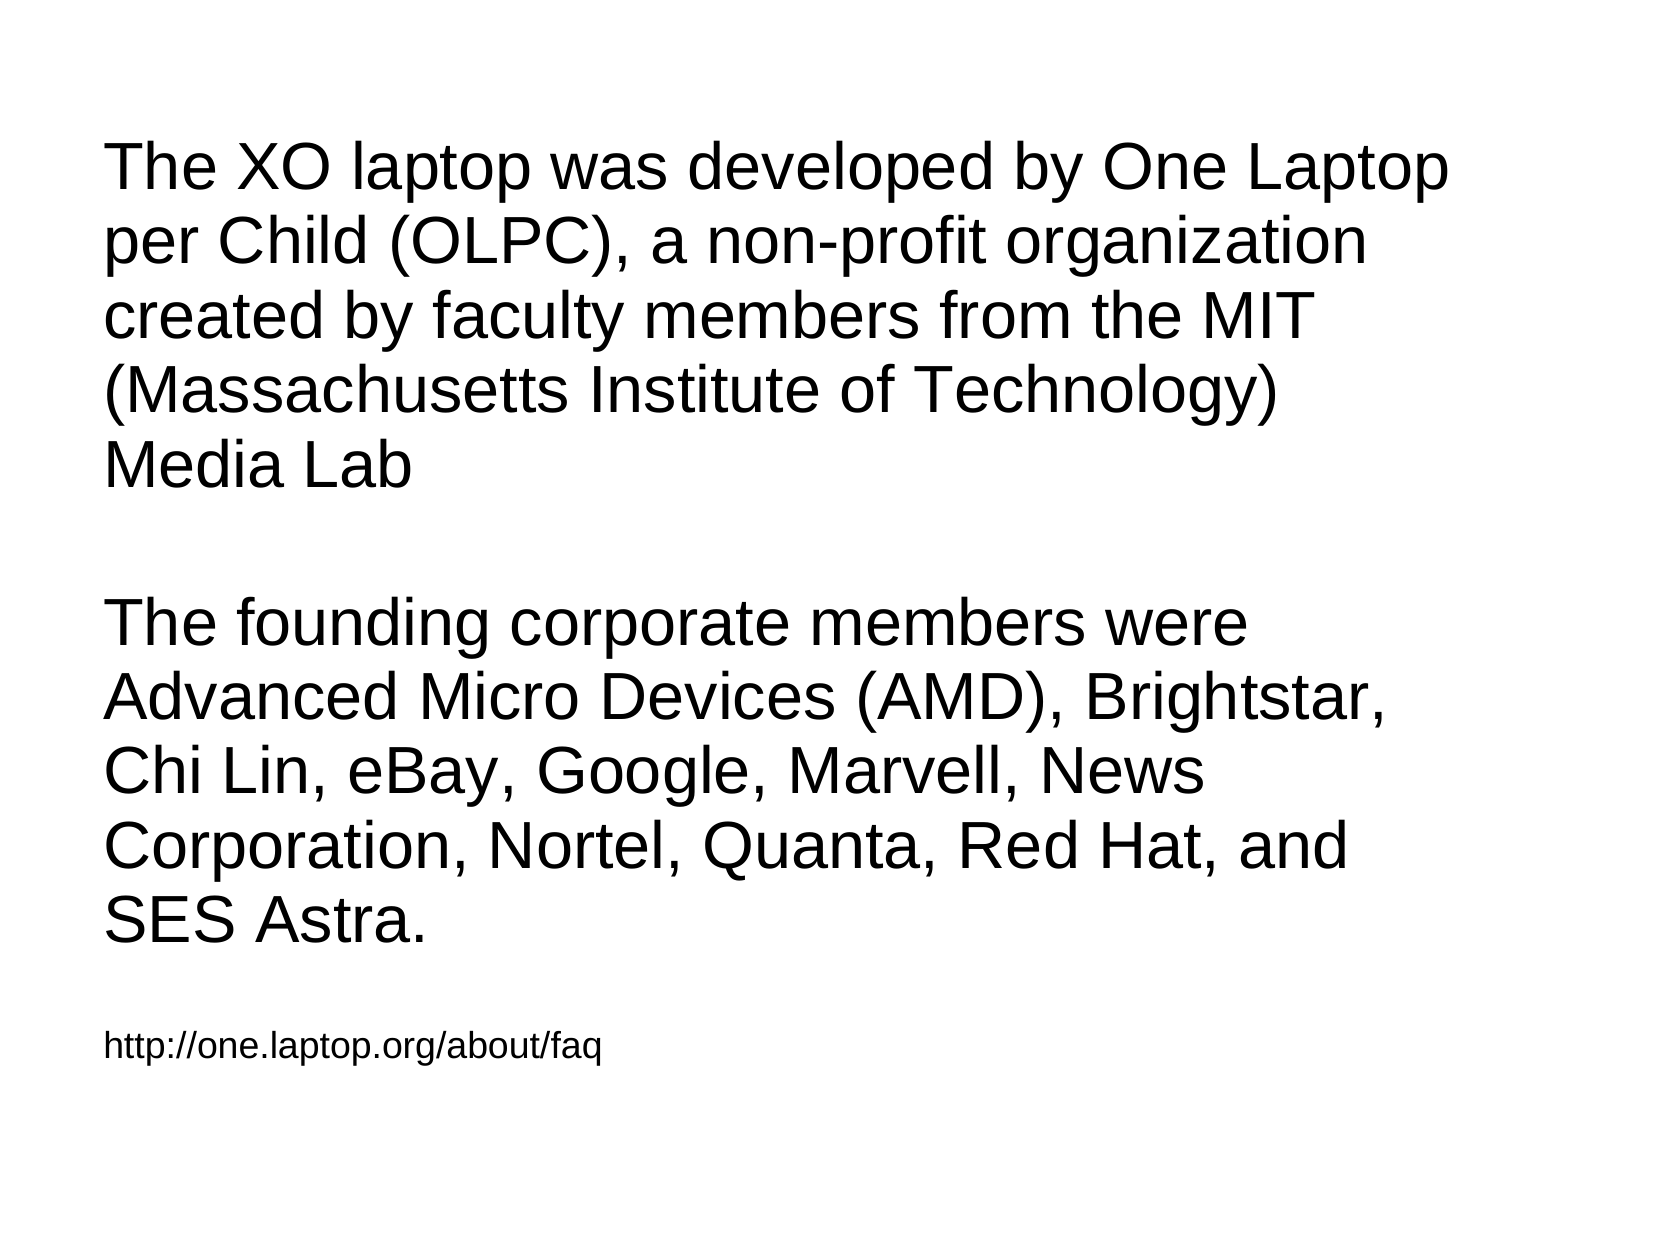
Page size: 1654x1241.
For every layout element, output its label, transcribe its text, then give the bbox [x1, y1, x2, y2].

text_box The XO laptop was developed by One Laptop per Child (OLPC), a non-profit organization created by faculty members from the MIT (Massachusetts Institute of Technology) Media Lab The founding corporate members were Advanced Micro Devices (AMD), Brightstar, Chi Lin, eBay, Google, Marvell, News Corporation, Nortel, Quanta, Red Hat, and SES Astra. http://one.laptop.org/about/faq [88, 118, 1477, 1007]
